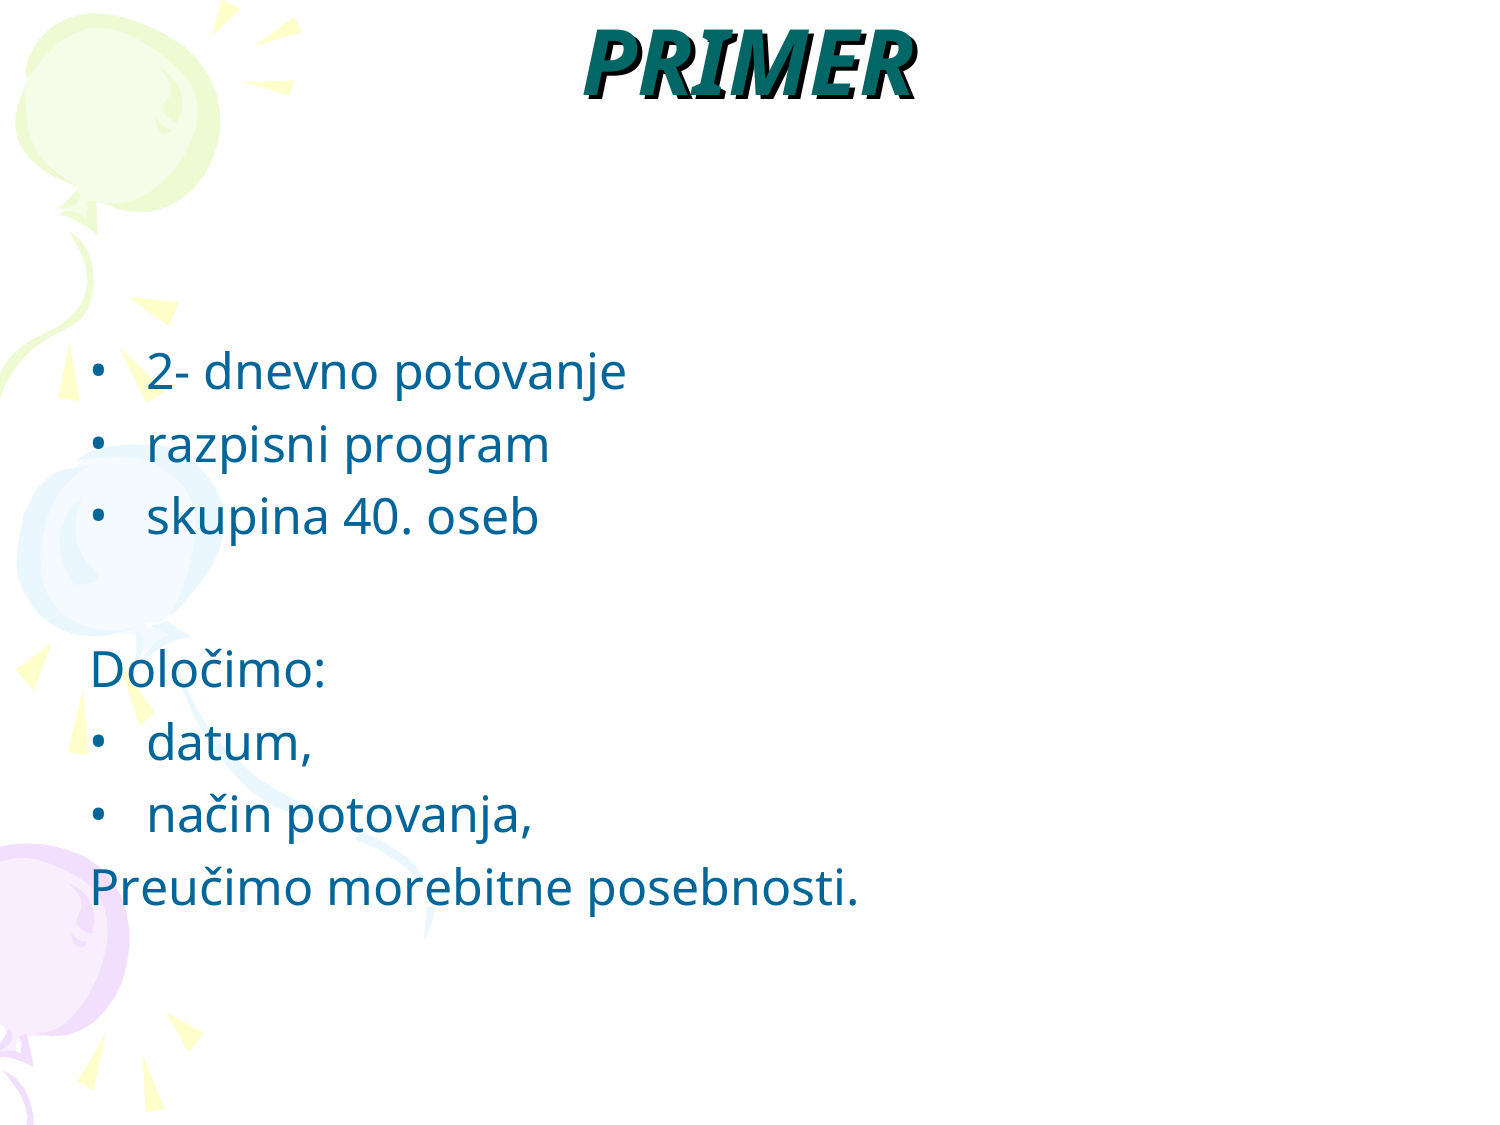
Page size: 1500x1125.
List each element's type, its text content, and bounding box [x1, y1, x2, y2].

title PRIMER [72, 16, 1426, 233]
list 2- dnevno potovanje razpisni program skupina 40. oseb Določimo: datum, način potovanja, Preučimo morebitne posebnosti. [75, 262, 1426, 994]
